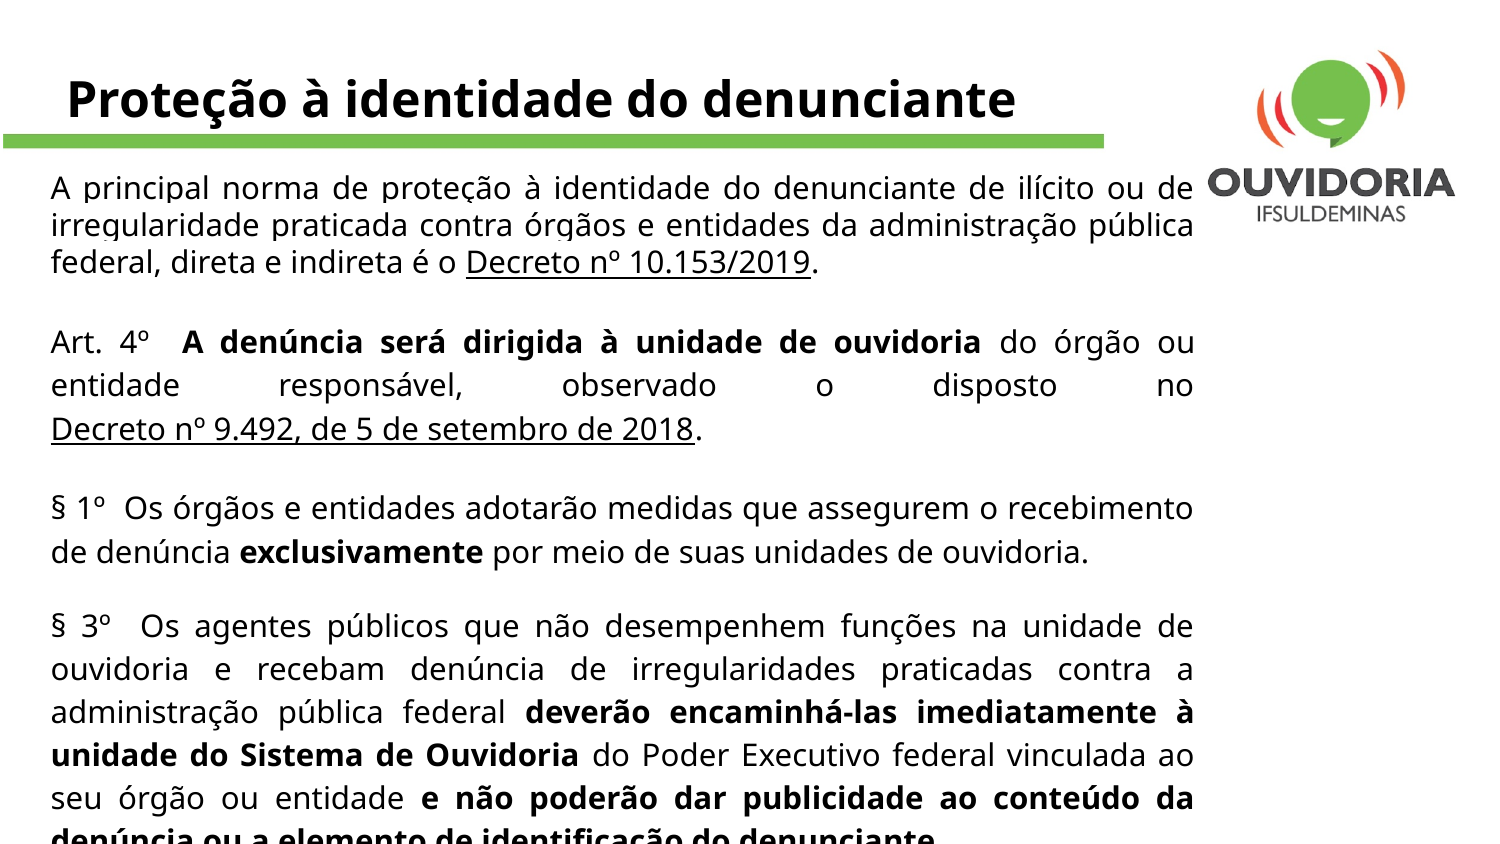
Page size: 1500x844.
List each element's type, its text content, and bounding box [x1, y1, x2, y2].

picture [536, 838, 543, 844]
picture [441, 838, 448, 844]
text_box A principal norma de proteção à identidade do denunciante de ilícito ou de irregularidade praticada contra órgãos e entidades da administração pública federal, direta e indireta é o Decreto nº 10.153/2019. Art. 4º A denúncia será dirigida à unidade de ouvidoria do órgão ou entidade responsável, observado o disposto no Decreto nº 9.492, de 5 de setembro de 2018. § 1º Os órgãos e entidades adotarão medidas que assegurem o recebimento de denúncia exclusivamente por meio de suas unidades de ouvidoria. § 3º Os agentes públicos que não desempenhem funções na unidade de ouvidoria e recebam denúncia de irregularidades praticadas contra a administração pública federal deverão encaminhá-las imediatamente à unidade do Sistema de Ouvidoria do Poder Executivo federal vinculada ao seu órgão ou entidade e não poderão dar publicidade ao conteúdo da denúncia ou a elemento de identificação do denunciante. [35, 152, 1211, 739]
picture [56, 838, 63, 844]
picture [413, 838, 420, 844]
picture [136, 838, 143, 844]
picture [208, 838, 215, 844]
picture [890, 838, 897, 844]
text_box Proteção à identidade do denunciante [51, 52, 1054, 130]
picture [3, 0, 1500, 844]
picture [670, 838, 677, 844]
picture [497, 838, 504, 844]
picture [744, 838, 751, 844]
picture [380, 838, 387, 844]
picture [784, 838, 791, 844]
picture [717, 838, 724, 844]
picture [697, 838, 704, 844]
picture [95, 838, 102, 844]
picture [825, 838, 832, 844]
